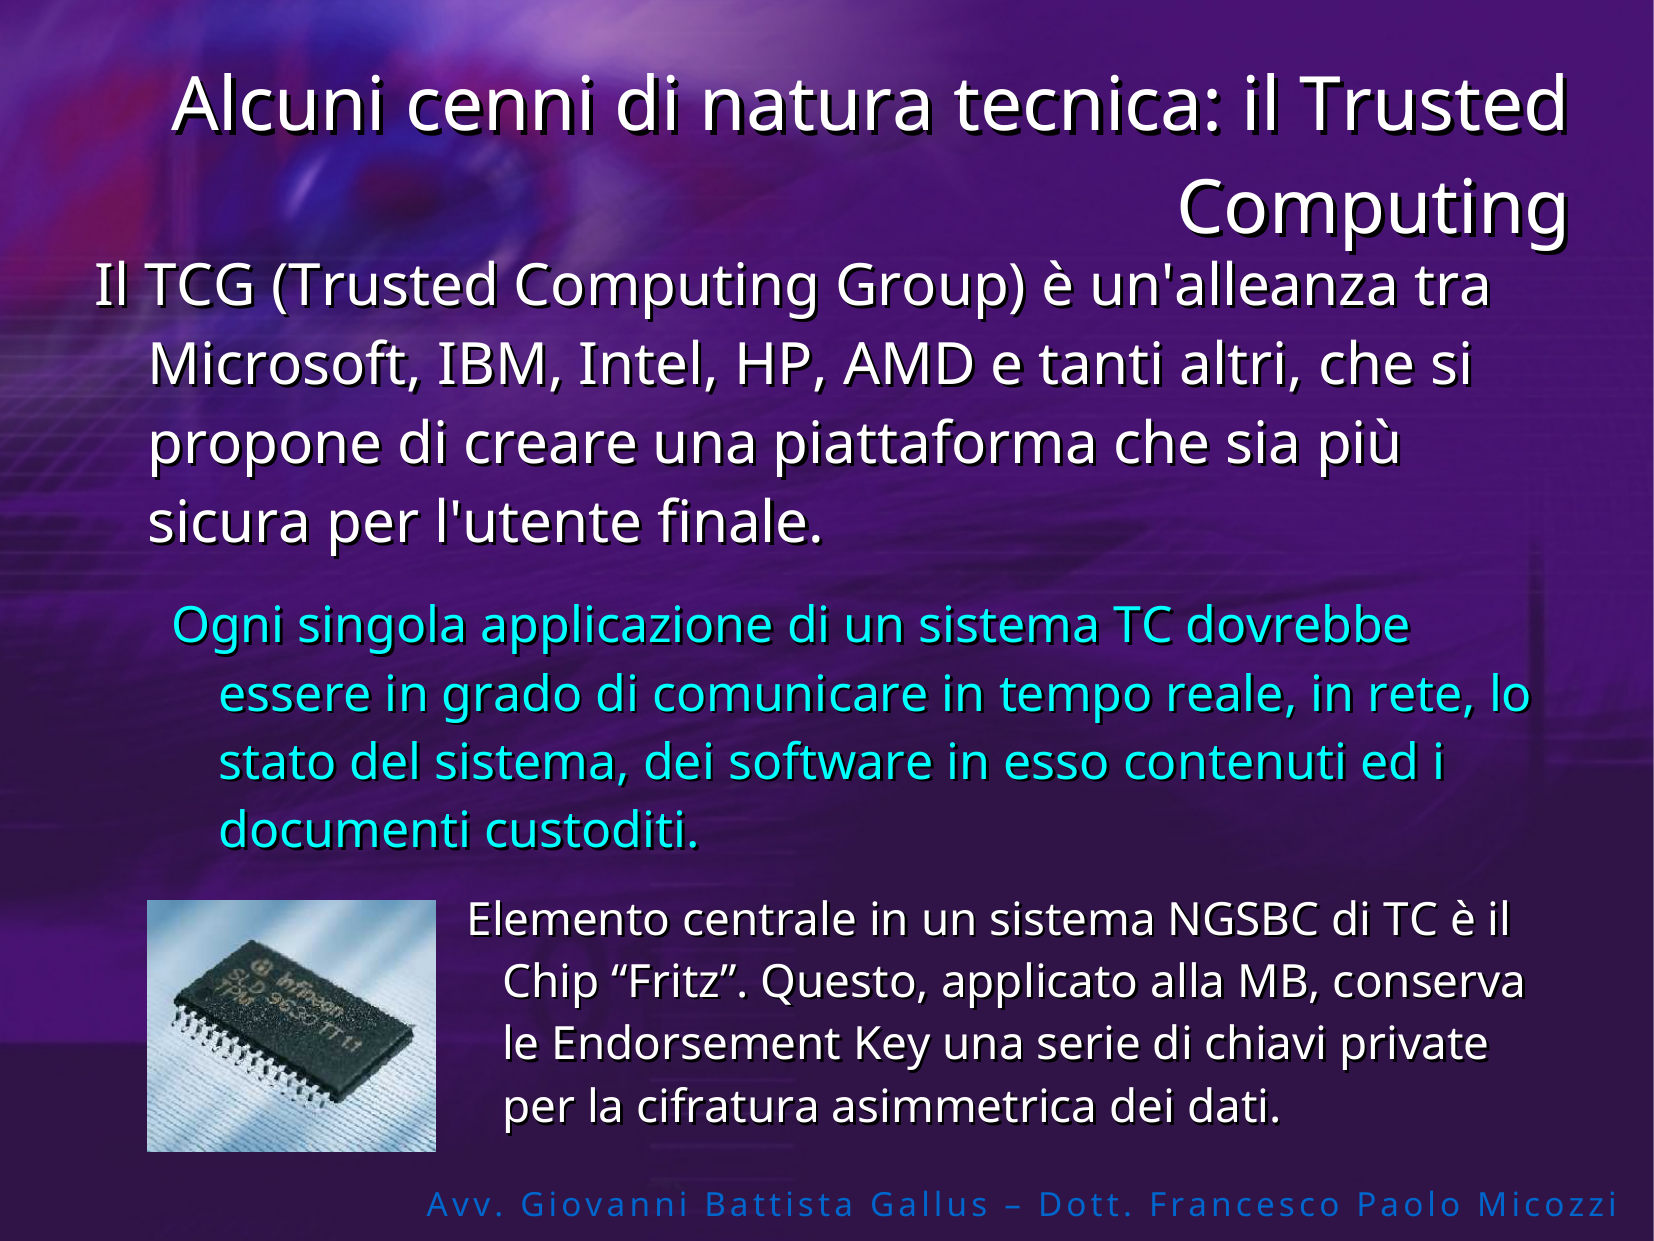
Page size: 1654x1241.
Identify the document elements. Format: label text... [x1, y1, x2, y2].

title Alcuni cenni di natura tecnica: il Trusted Computing [82, 49, 1571, 257]
list Il TCG (Trusted Computing Group) è un'alleanza tra Microsoft, IBM, Intel, HP, AMD e tanti altri, che si propone di creare una piattaforma che sia più sicura per l'utente finale. Ogni singola applicazione di un sistema TC dovrebbe essere in grado di comunicare in tempo reale, in rete, lo stato del sistema, dei software in esso contenuti ed i documenti custoditi. Elemento centrale in un sistema NGSBC di TC è il Chip “Fritz”. Questo, applicato alla MB, conserva le Endorsement Key una serie di chiavi private per la cifratura asimmetrica dei dati. [76, 242, 1565, 1165]
picture [0, 0, 1654, 1241]
